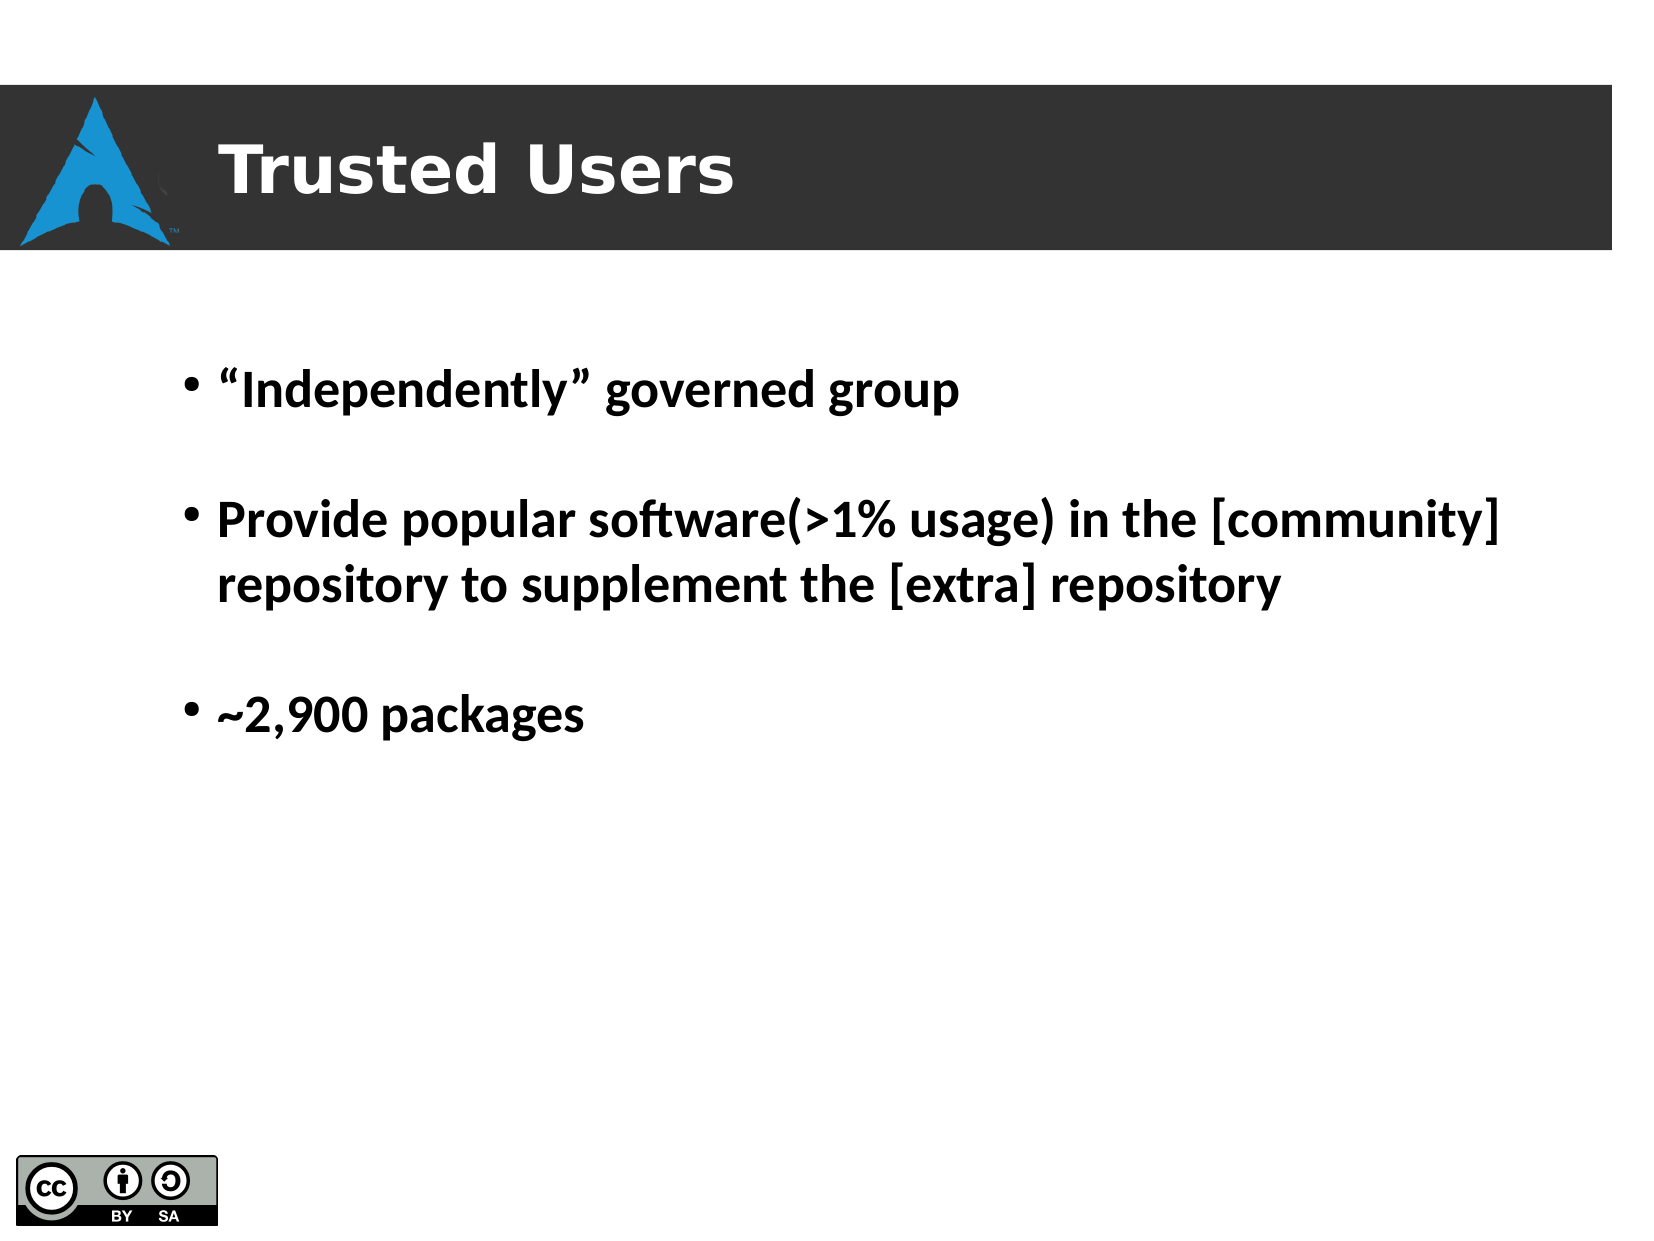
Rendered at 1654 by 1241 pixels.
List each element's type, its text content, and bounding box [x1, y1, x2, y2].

text_box Trusted Users [188, 84, 1612, 250]
picture [16, 1155, 218, 1227]
text_box “Independently” governed group Provide popular software(>1% usage) in the [community] repository to supplement the [extra] repository ~2,900 packages [167, 345, 1612, 1134]
picture [0, 81, 188, 260]
